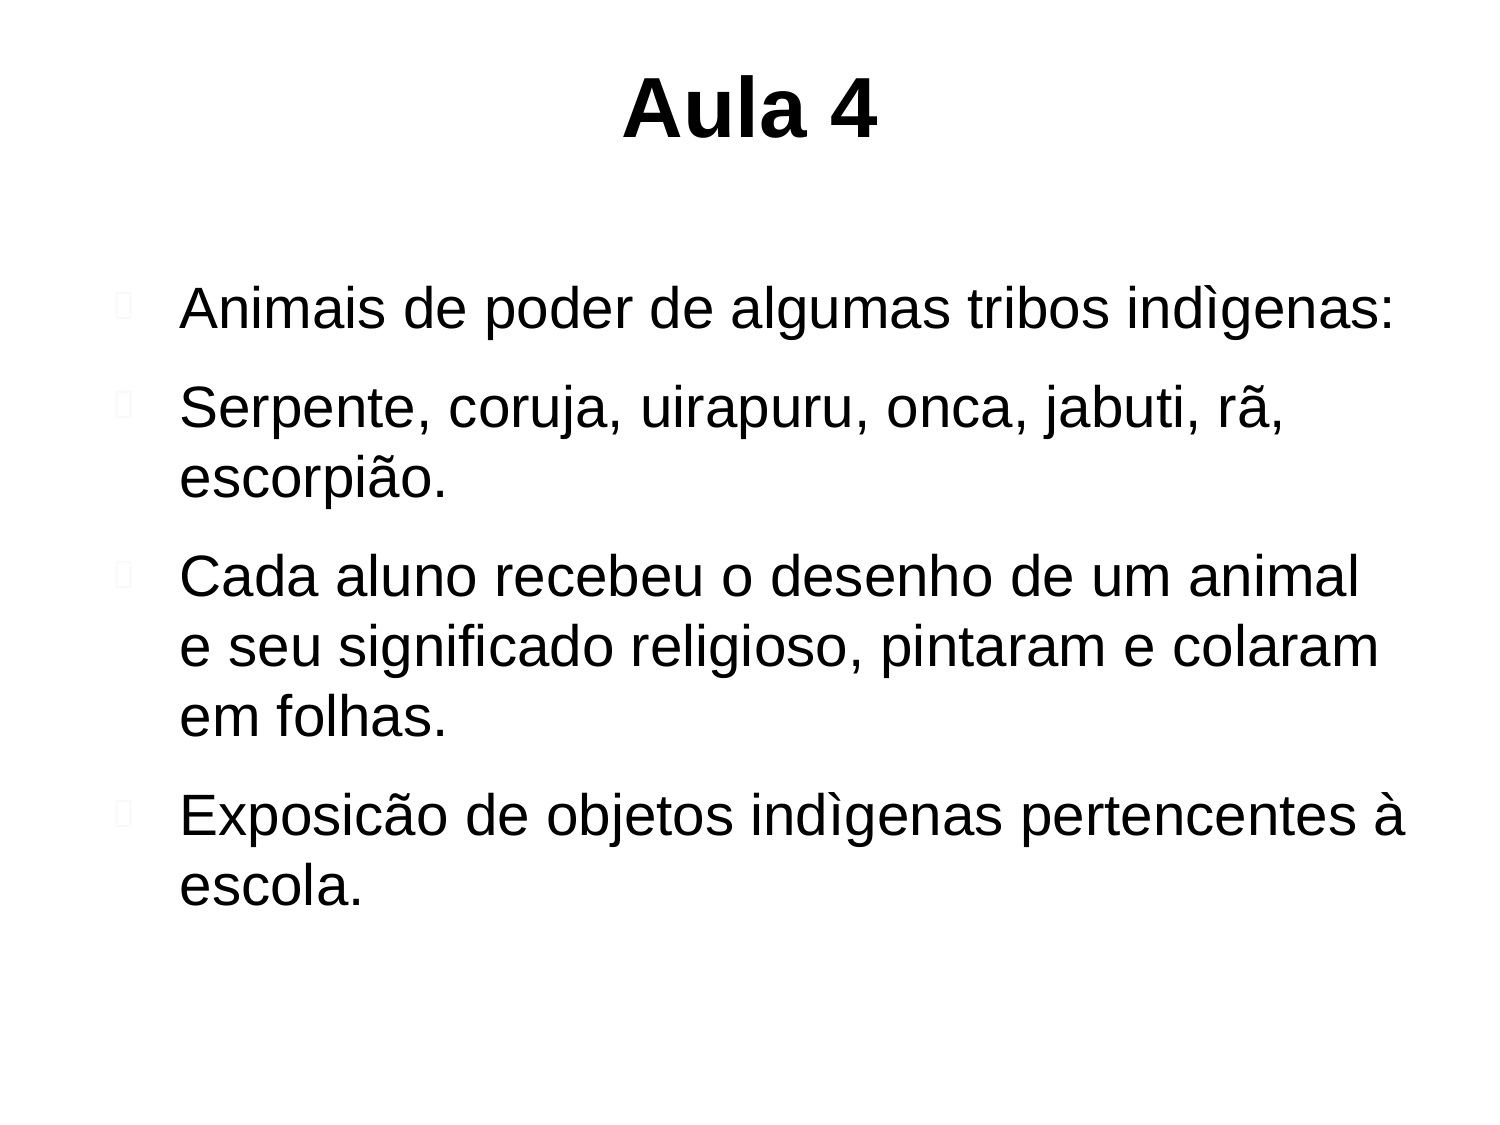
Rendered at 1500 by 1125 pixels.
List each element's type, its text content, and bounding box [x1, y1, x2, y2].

list Animais de poder de algumas tribos indìgenas: Serpente, coruja, uirapuru, onca, jabuti, rã, escorpião. Cada aluno recebeu o desenho de um animal e seu significado religioso, pintaram e colaram em folhas. Exposicão de objetos indìgenas pertencentes à escola. [75, 262, 1425, 1035]
title Aula 4 [75, 45, 1425, 233]
